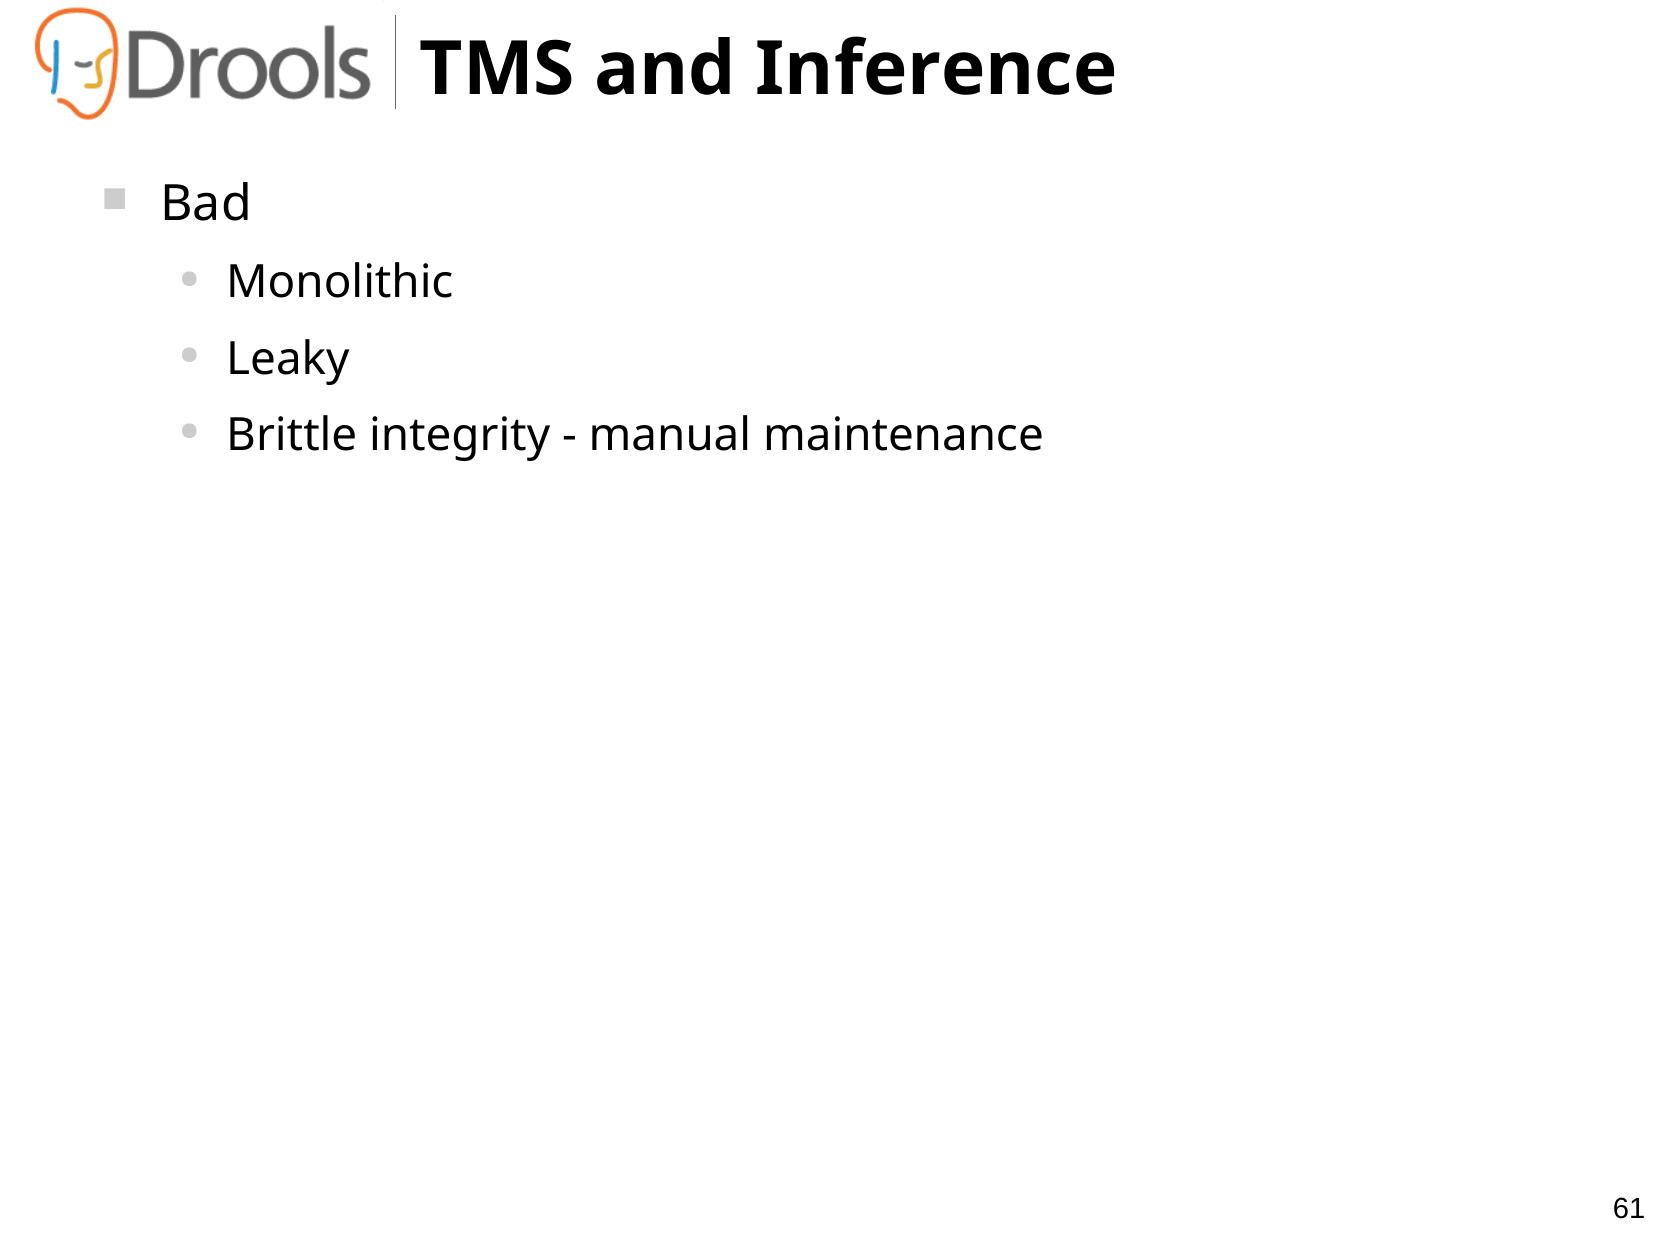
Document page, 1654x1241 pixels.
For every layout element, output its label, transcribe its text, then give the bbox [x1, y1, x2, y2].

list Bad Monolithic Leaky Brittle integrity - manual maintenance [104, 166, 1517, 934]
title TMS and Inference [419, 12, 1630, 118]
picture [29, 0, 384, 126]
